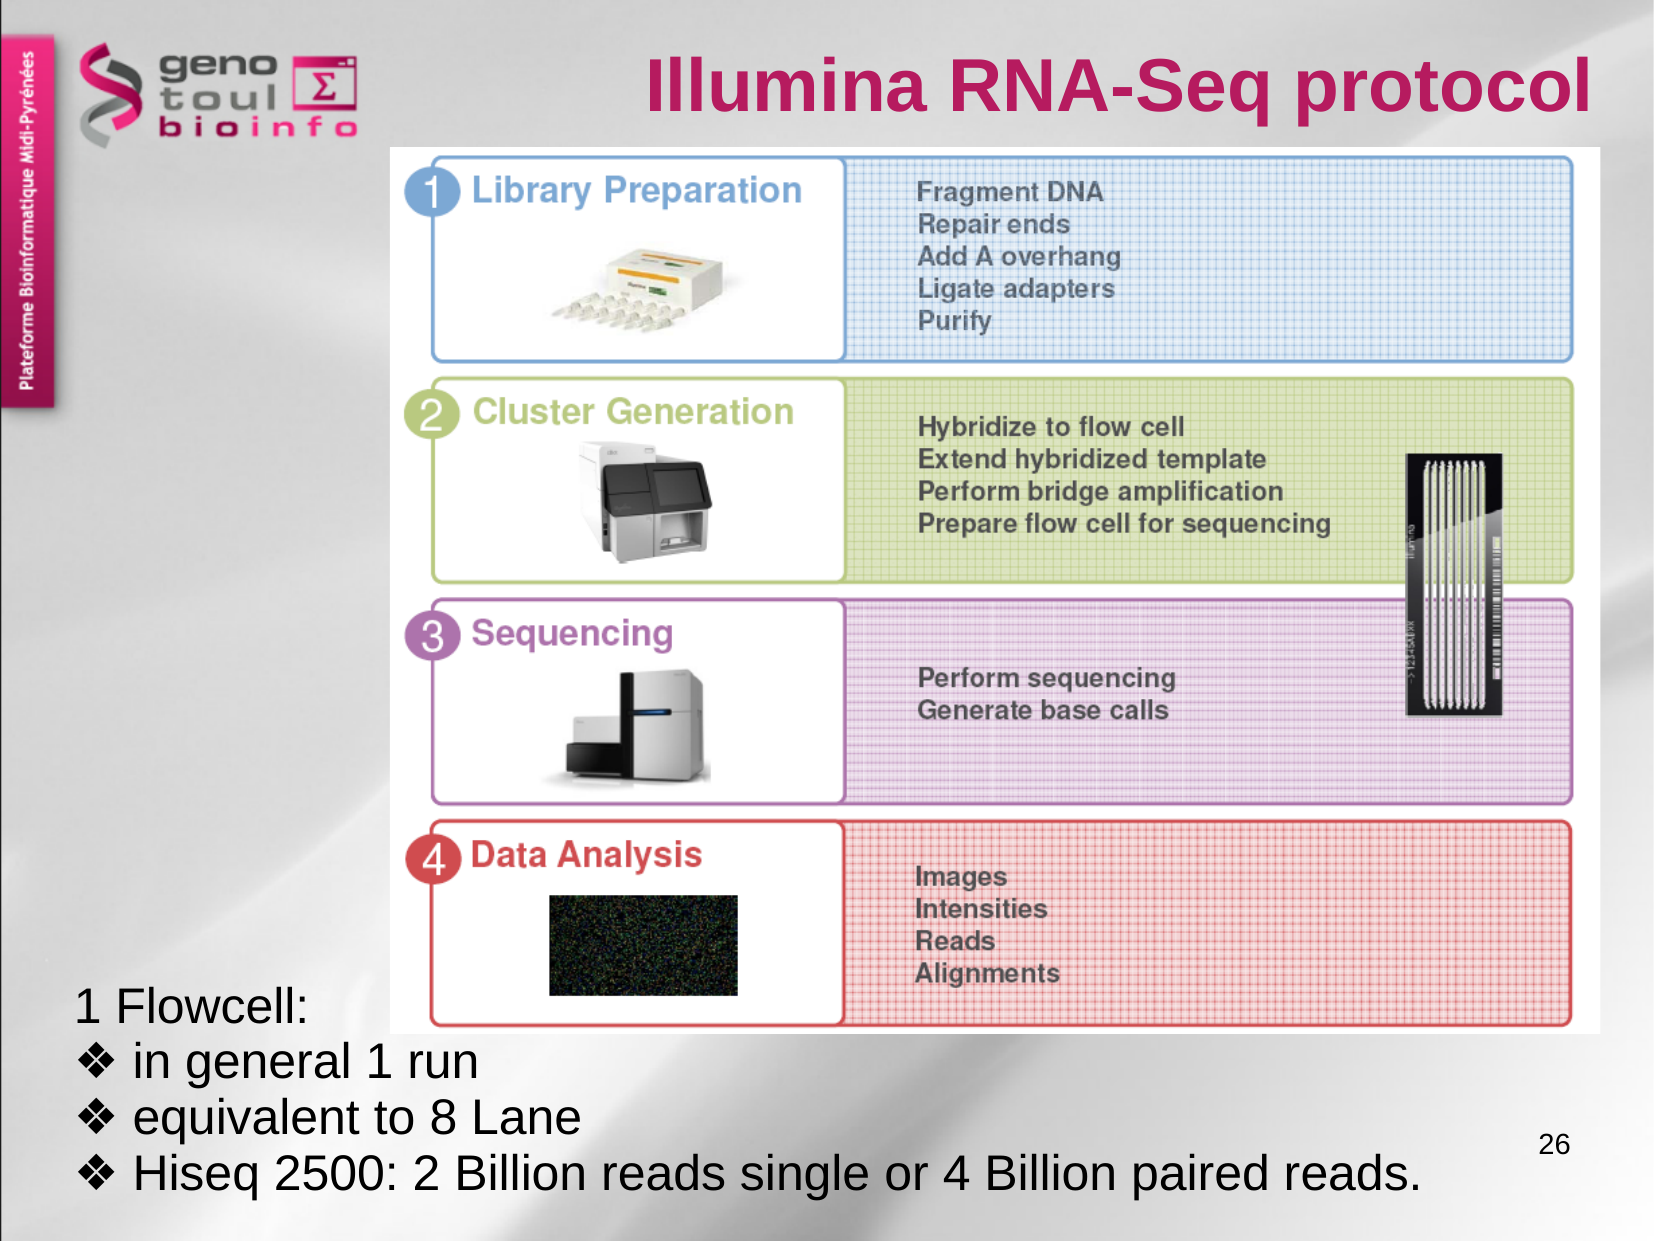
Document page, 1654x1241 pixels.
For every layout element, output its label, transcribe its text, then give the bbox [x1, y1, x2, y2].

title Illumina RNA-Seq protocol [109, 32, 1595, 148]
picture [0, 0, 1654, 1241]
text_box 1 Flowcell: in general 1 run equivalent to 8 Lane Hiseq 2500: 2 Billion reads single or 4 Billion paired reads. [59, 970, 1477, 1211]
